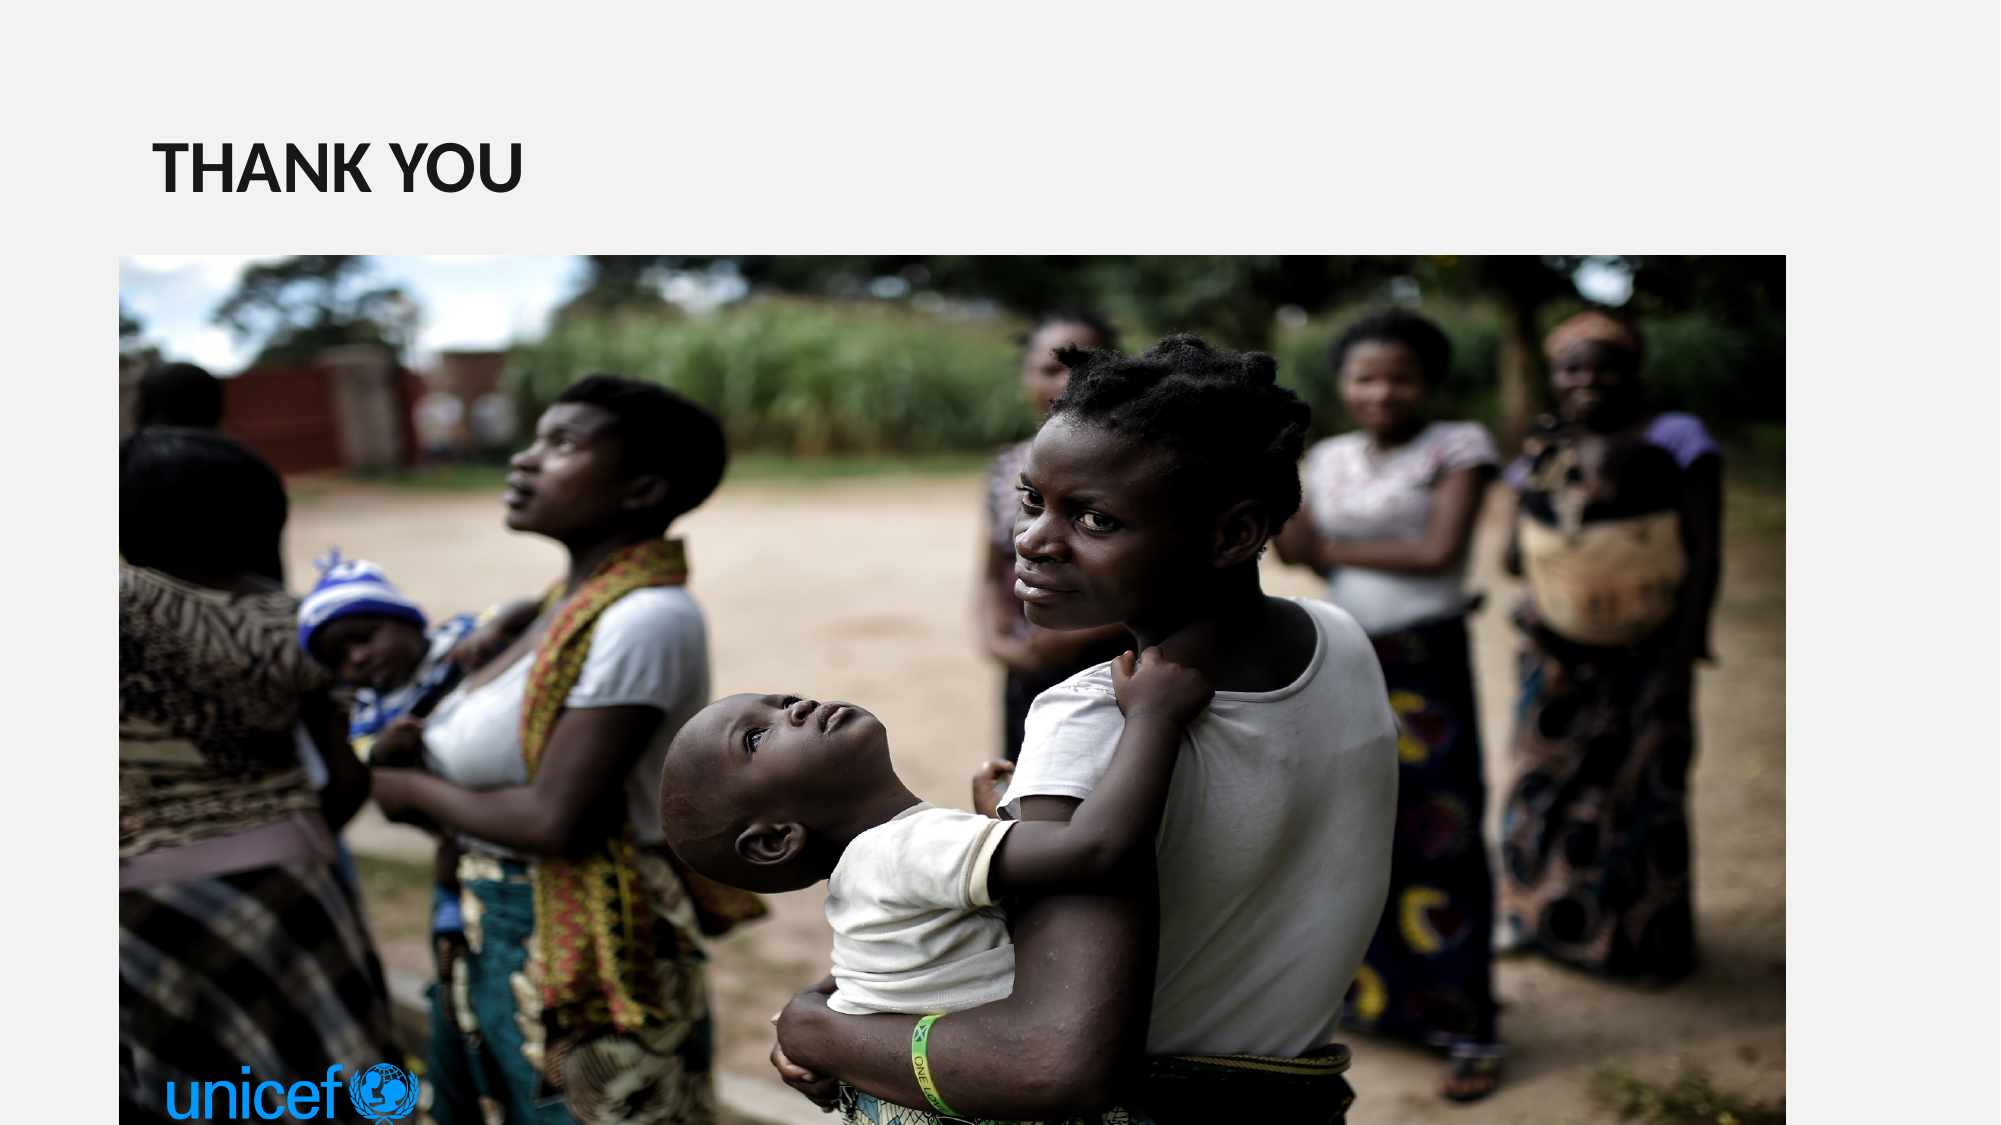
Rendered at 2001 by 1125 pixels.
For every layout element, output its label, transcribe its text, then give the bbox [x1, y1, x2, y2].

picture [119, 255, 1786, 1125]
title THANK YOU [137, 67, 1863, 271]
